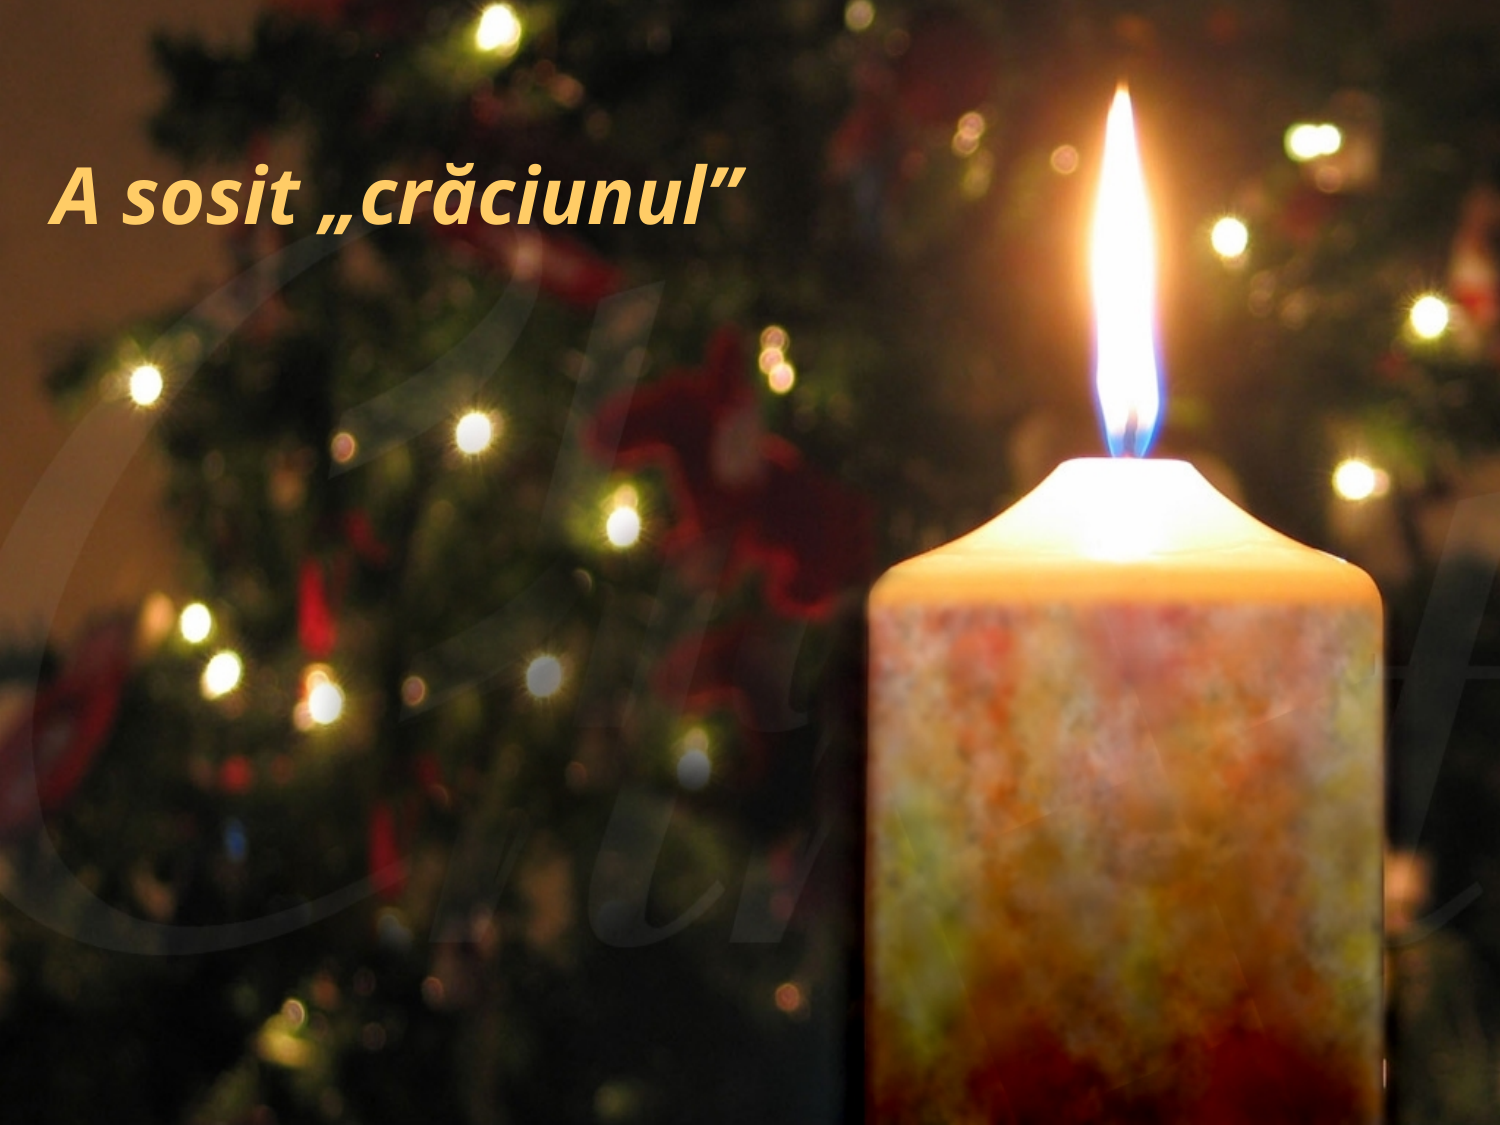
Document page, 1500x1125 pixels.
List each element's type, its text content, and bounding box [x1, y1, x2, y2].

picture [0, 0, 1500, 1125]
text_box A sosit „crăciunul” [37, 137, 1125, 263]
